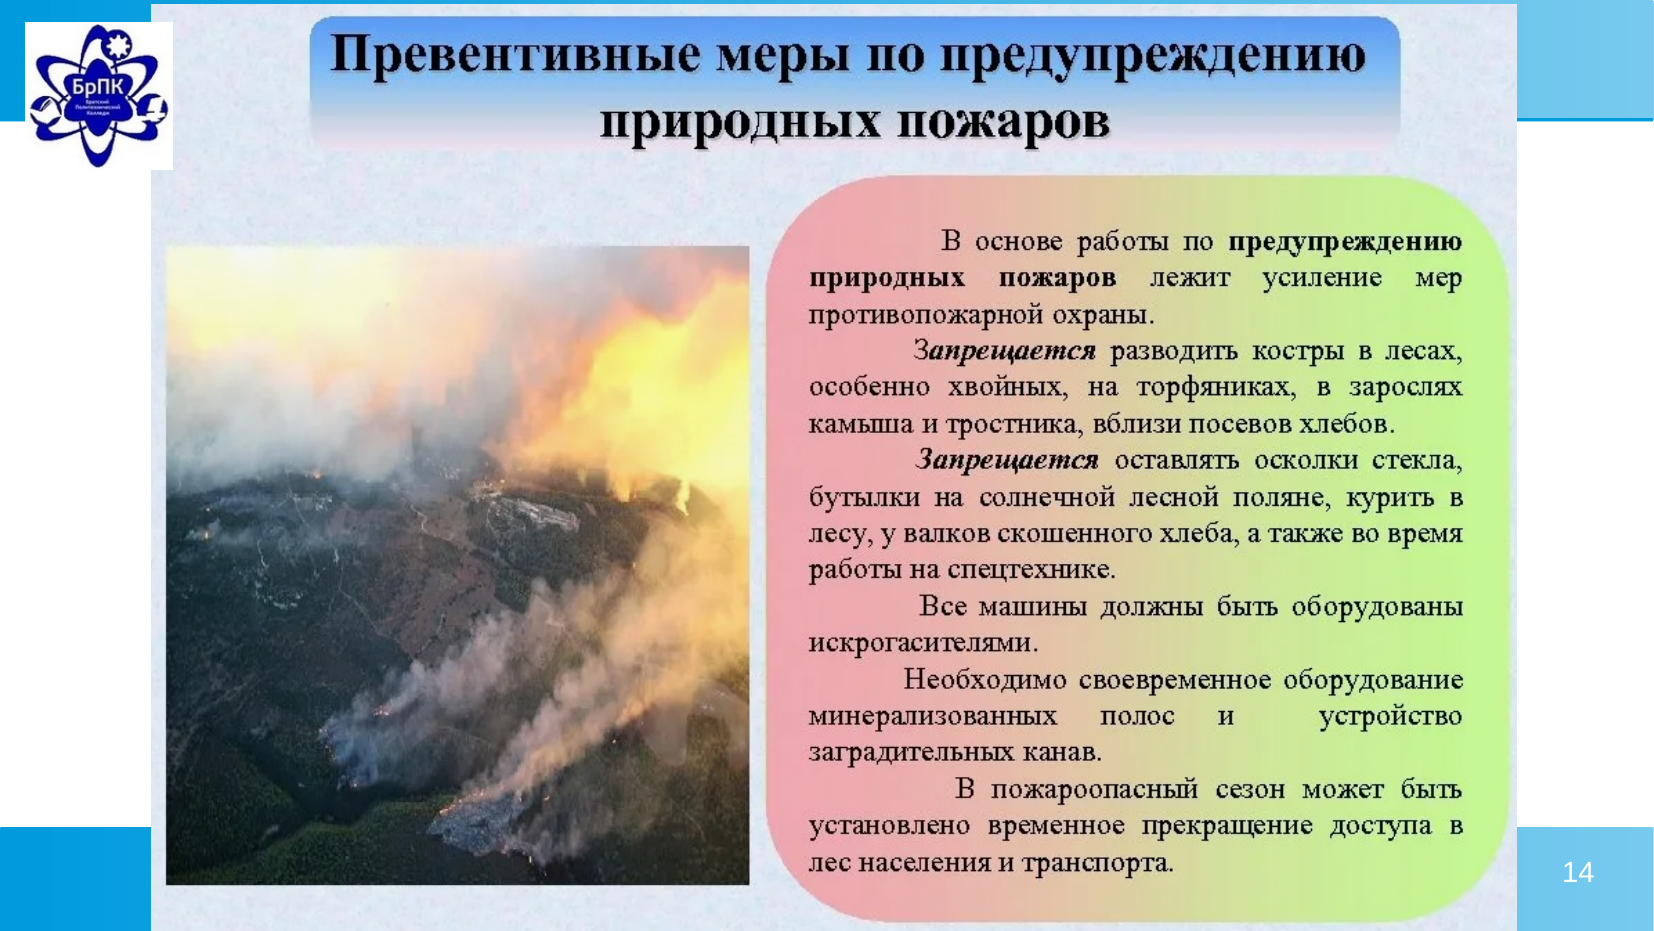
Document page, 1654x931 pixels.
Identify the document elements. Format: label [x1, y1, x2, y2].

picture [25, 4, 1517, 931]
